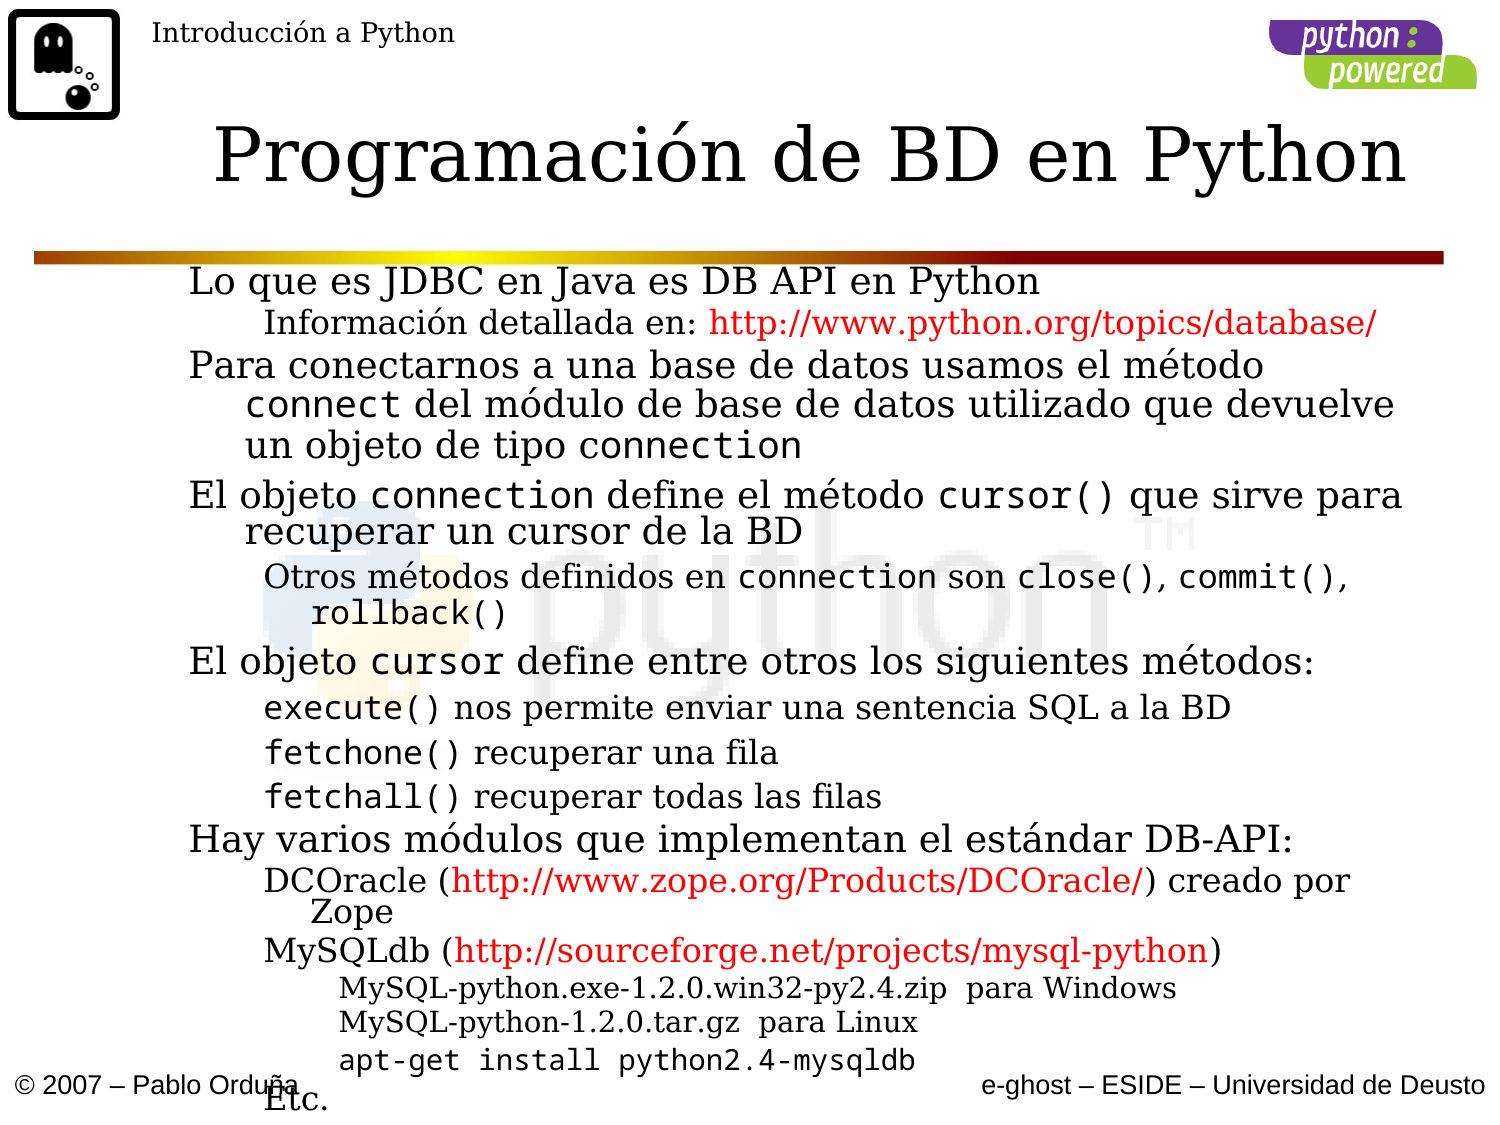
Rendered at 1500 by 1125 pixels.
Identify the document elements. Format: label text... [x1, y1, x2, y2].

picture [34, 251, 1447, 266]
list Lo que es JDBC en Java es DB API en Python Información detallada en: http://www.python.org/topics/database/ Para conectarnos a una base de datos usamos el método connect del módulo de base de datos utilizado que devuelve un objeto de tipo connection El objeto connection define el método cursor() que sirve para recuperar un cursor de la BD Otros métodos definidos en connection son close(), commit(), rollback() El objeto cursor define entre otros los siguientes métodos: execute() nos permite enviar una sentencia SQL a la BD fetchone() recuperar una fila fetchall() recuperar todas las filas Hay varios módulos que implementan el estándar DB-API: DCOracle (http://www.zope.org/Products/DCOracle/) creado por Zope MySQLdb (http://sourceforge.net/projects/mysql-python) MySQL-python.exe-1.2.0.win32-py2.4.zip para Windows MySQL-python-1.2.0.tar.gz para Linux apt-get install python2.4-mysqldb Etc. [173, 259, 1449, 1125]
picture [5, 7, 125, 124]
title Programación de BD en Python [198, 0, 1477, 207]
